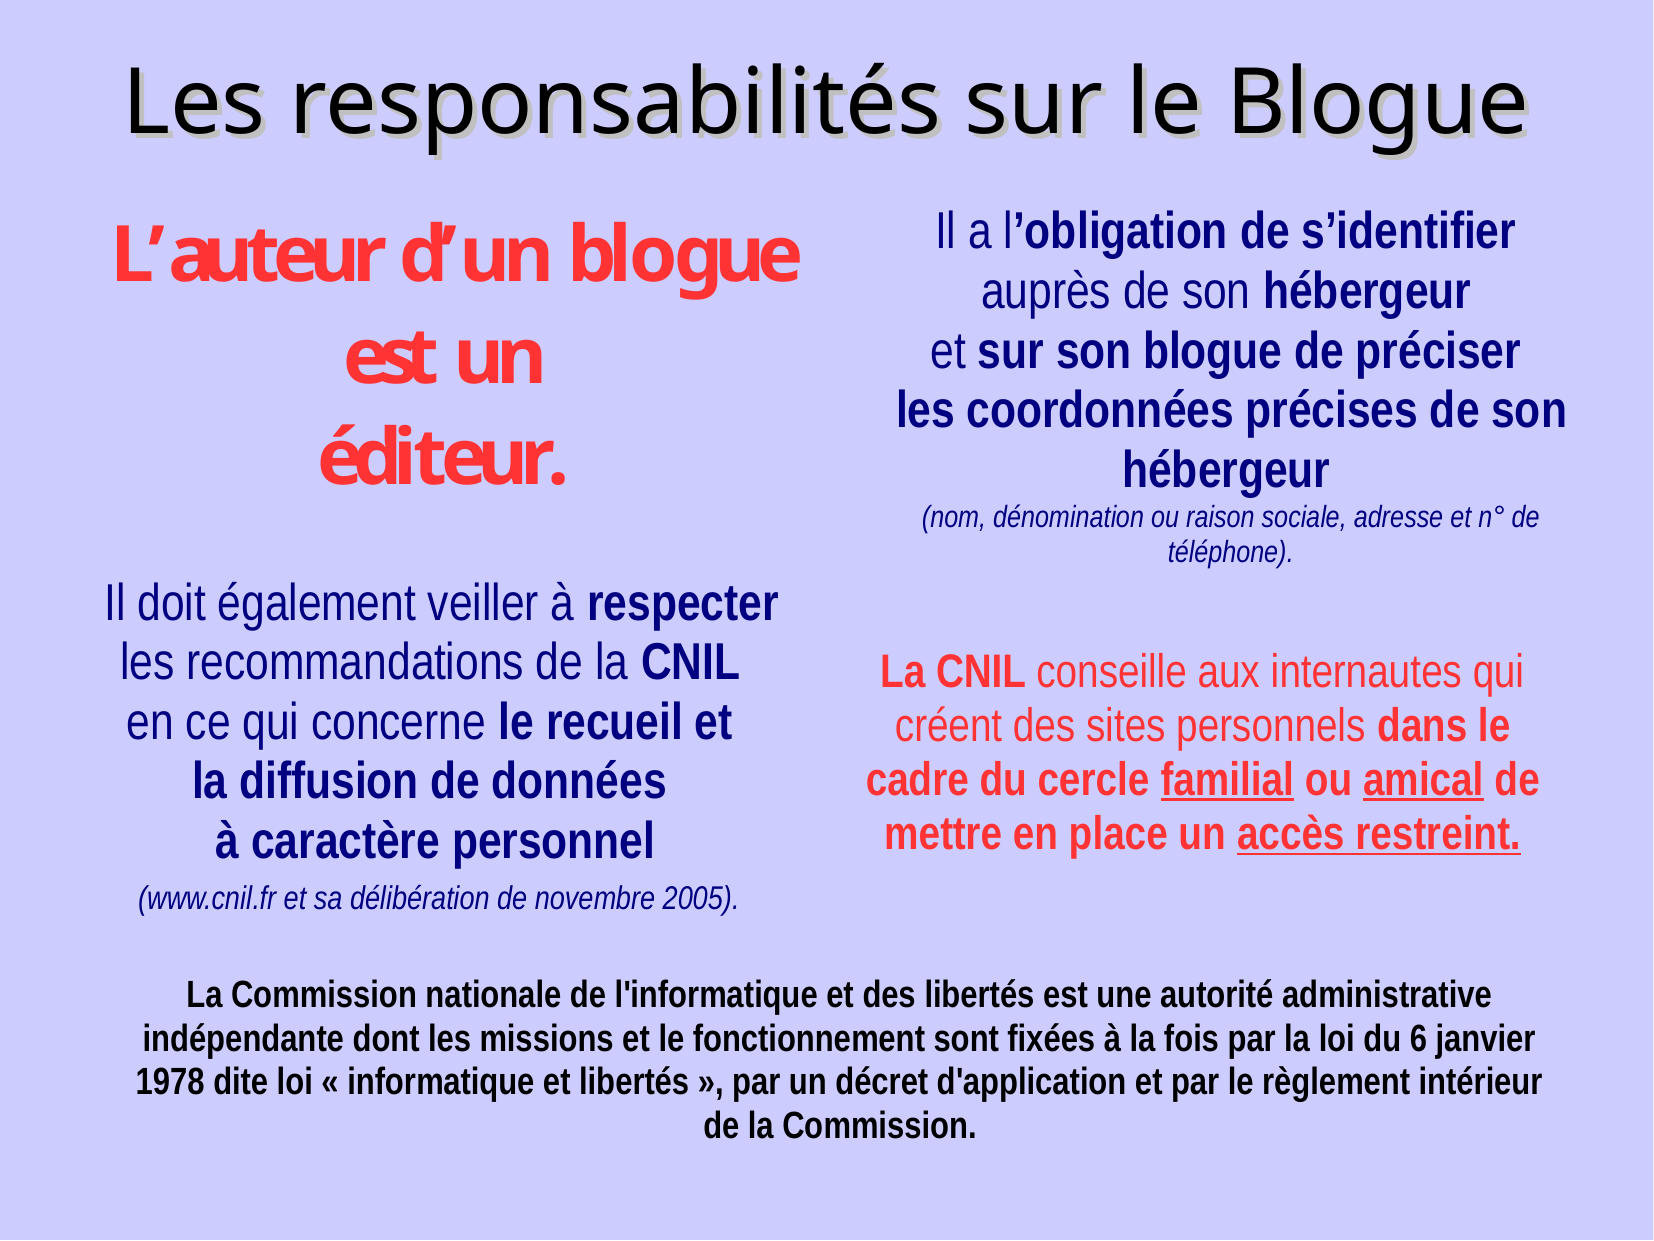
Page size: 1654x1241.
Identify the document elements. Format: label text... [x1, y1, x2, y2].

chart [868, 200, 1595, 591]
title Les responsabilités sur le Blogue [82, 38, 1571, 159]
chart [73, 206, 815, 945]
chart [134, 643, 1565, 1164]
